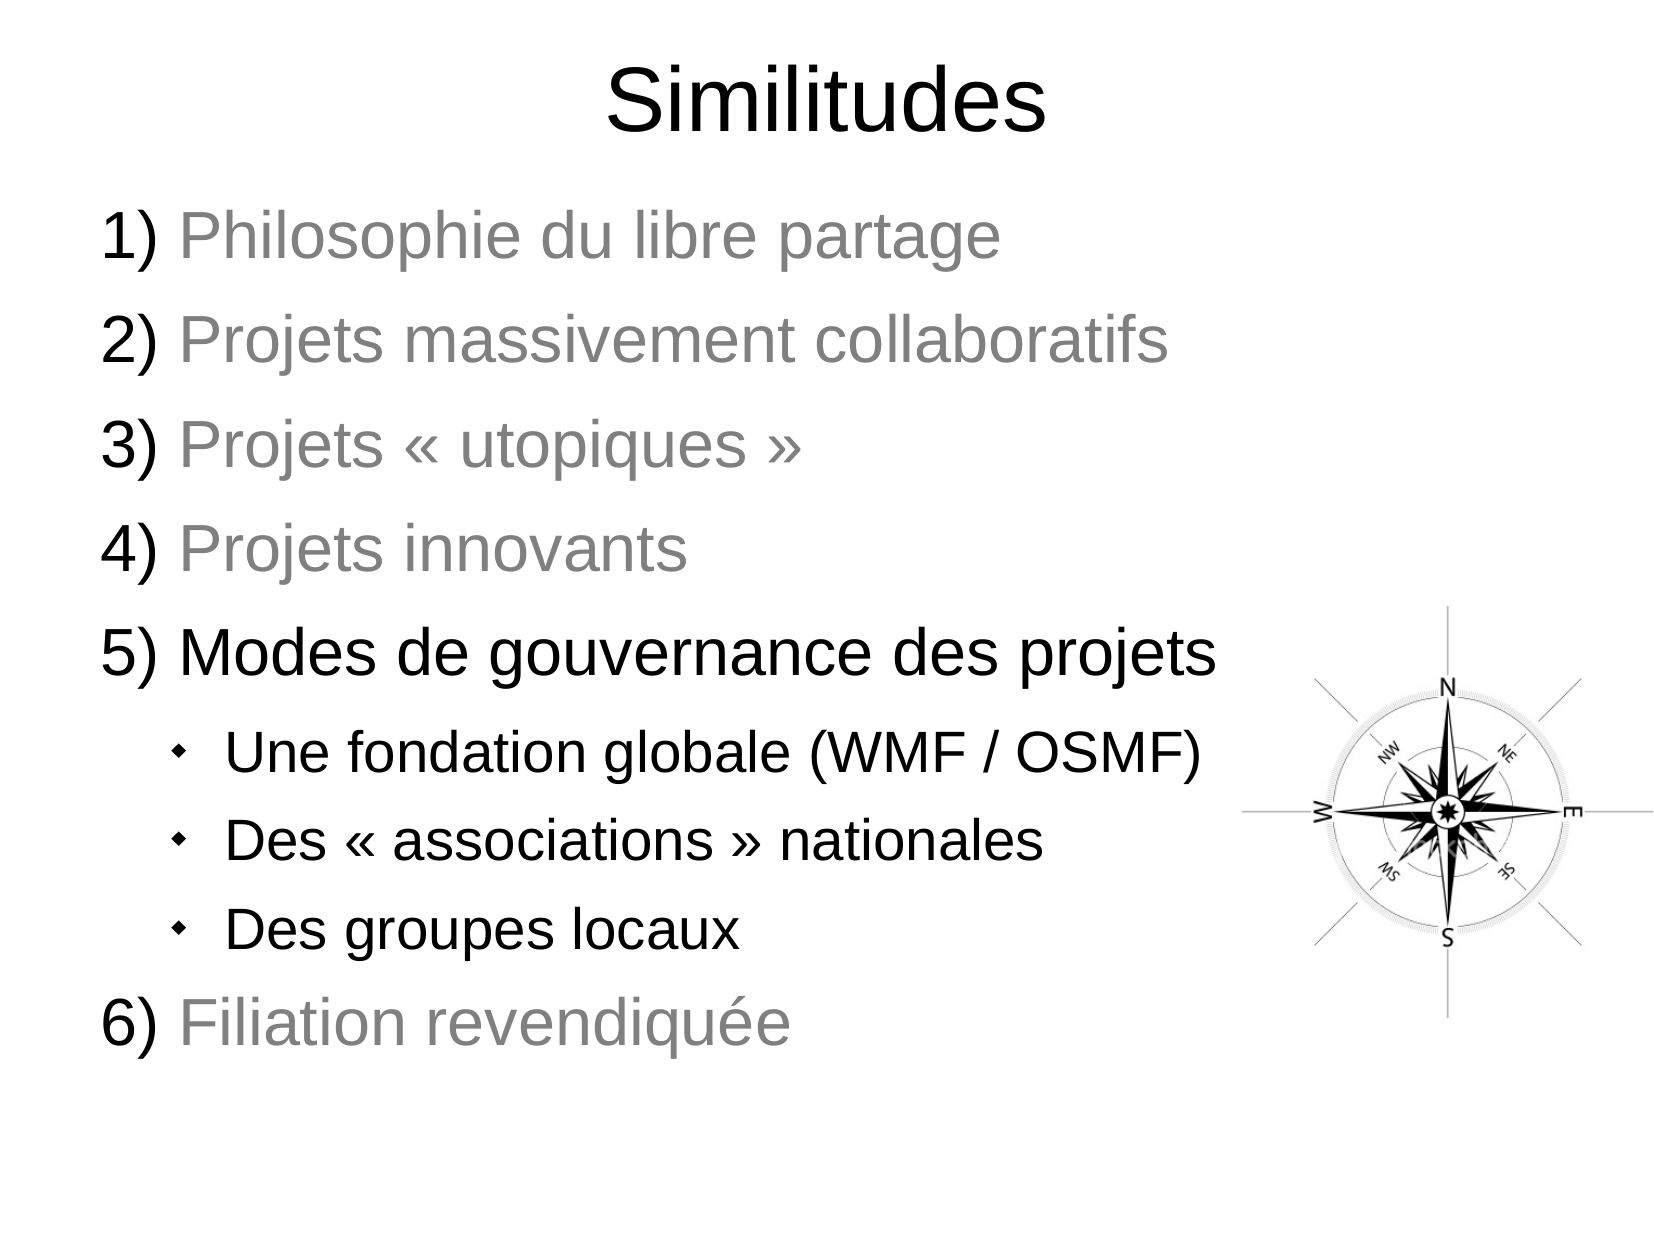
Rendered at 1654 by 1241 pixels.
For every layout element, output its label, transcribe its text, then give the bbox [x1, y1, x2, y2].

list Philosophie du libre partage Projets massivement collaboratifs Projets « utopiques » Projets innovants Modes de gouvernance des projets Une fondation globale (WMF / OSMF) Des « associations » nationales Des groupes locaux Filiation revendiquée [82, 198, 1538, 1188]
title Similitudes [82, 48, 1571, 152]
picture [1242, 606, 1654, 1018]
